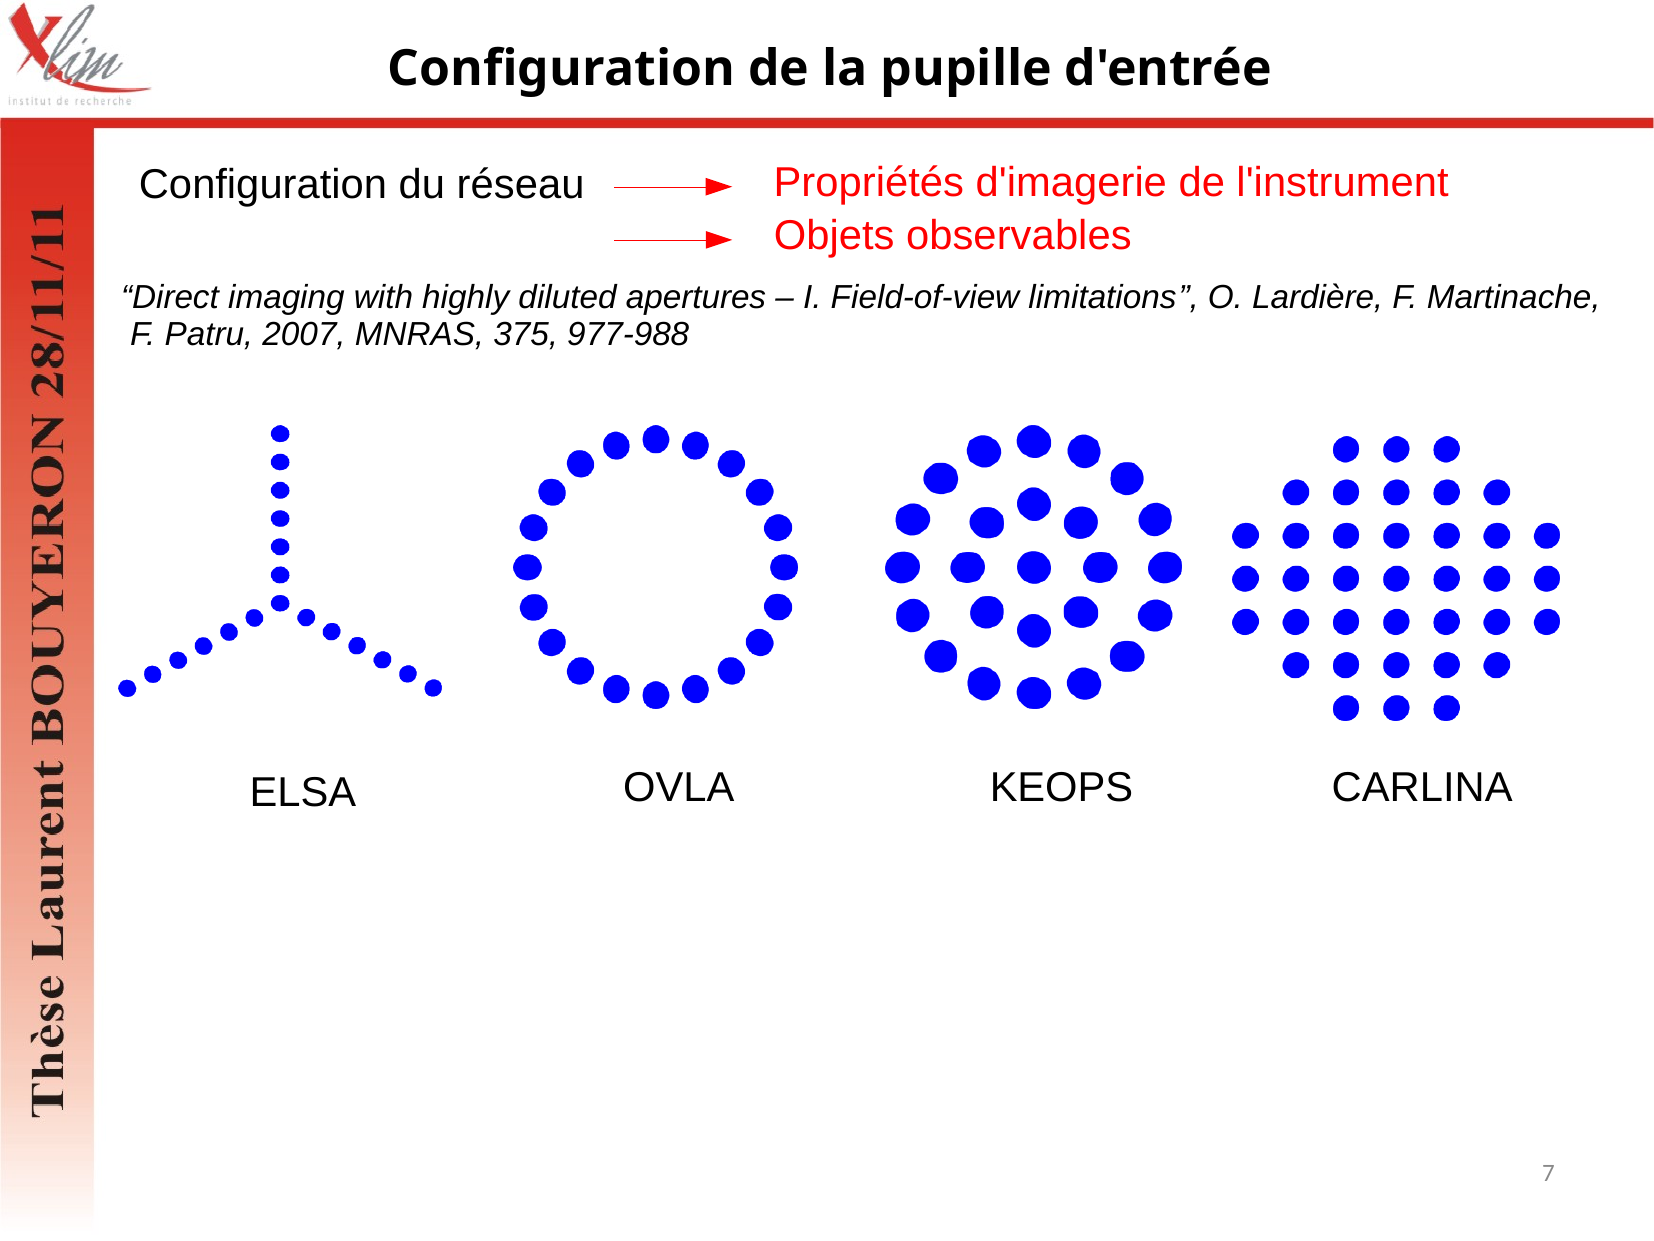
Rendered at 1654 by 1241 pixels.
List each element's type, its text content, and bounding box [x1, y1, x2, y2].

picture [0, 0, 1654, 1241]
text_box Configuration de la pupille d'entrée [260, 28, 1400, 104]
text_box KEOPS [974, 755, 1149, 825]
text_box Propriétés d'imagerie de l'instrument [759, 151, 1464, 213]
text_box OVLA [608, 755, 750, 837]
text_box Objets observables [759, 204, 1147, 266]
text_box Configuration du réseau [124, 153, 600, 215]
text_box “Direct imaging with highly diluted apertures – I. Field-of-view limitations”, O. Lardière, F. Martinache, F. Patru, 2007, MNRAS, 375, 977-988 [106, 271, 1617, 361]
text_box CARLINA [1316, 755, 1528, 818]
text_box ELSA [234, 761, 371, 824]
